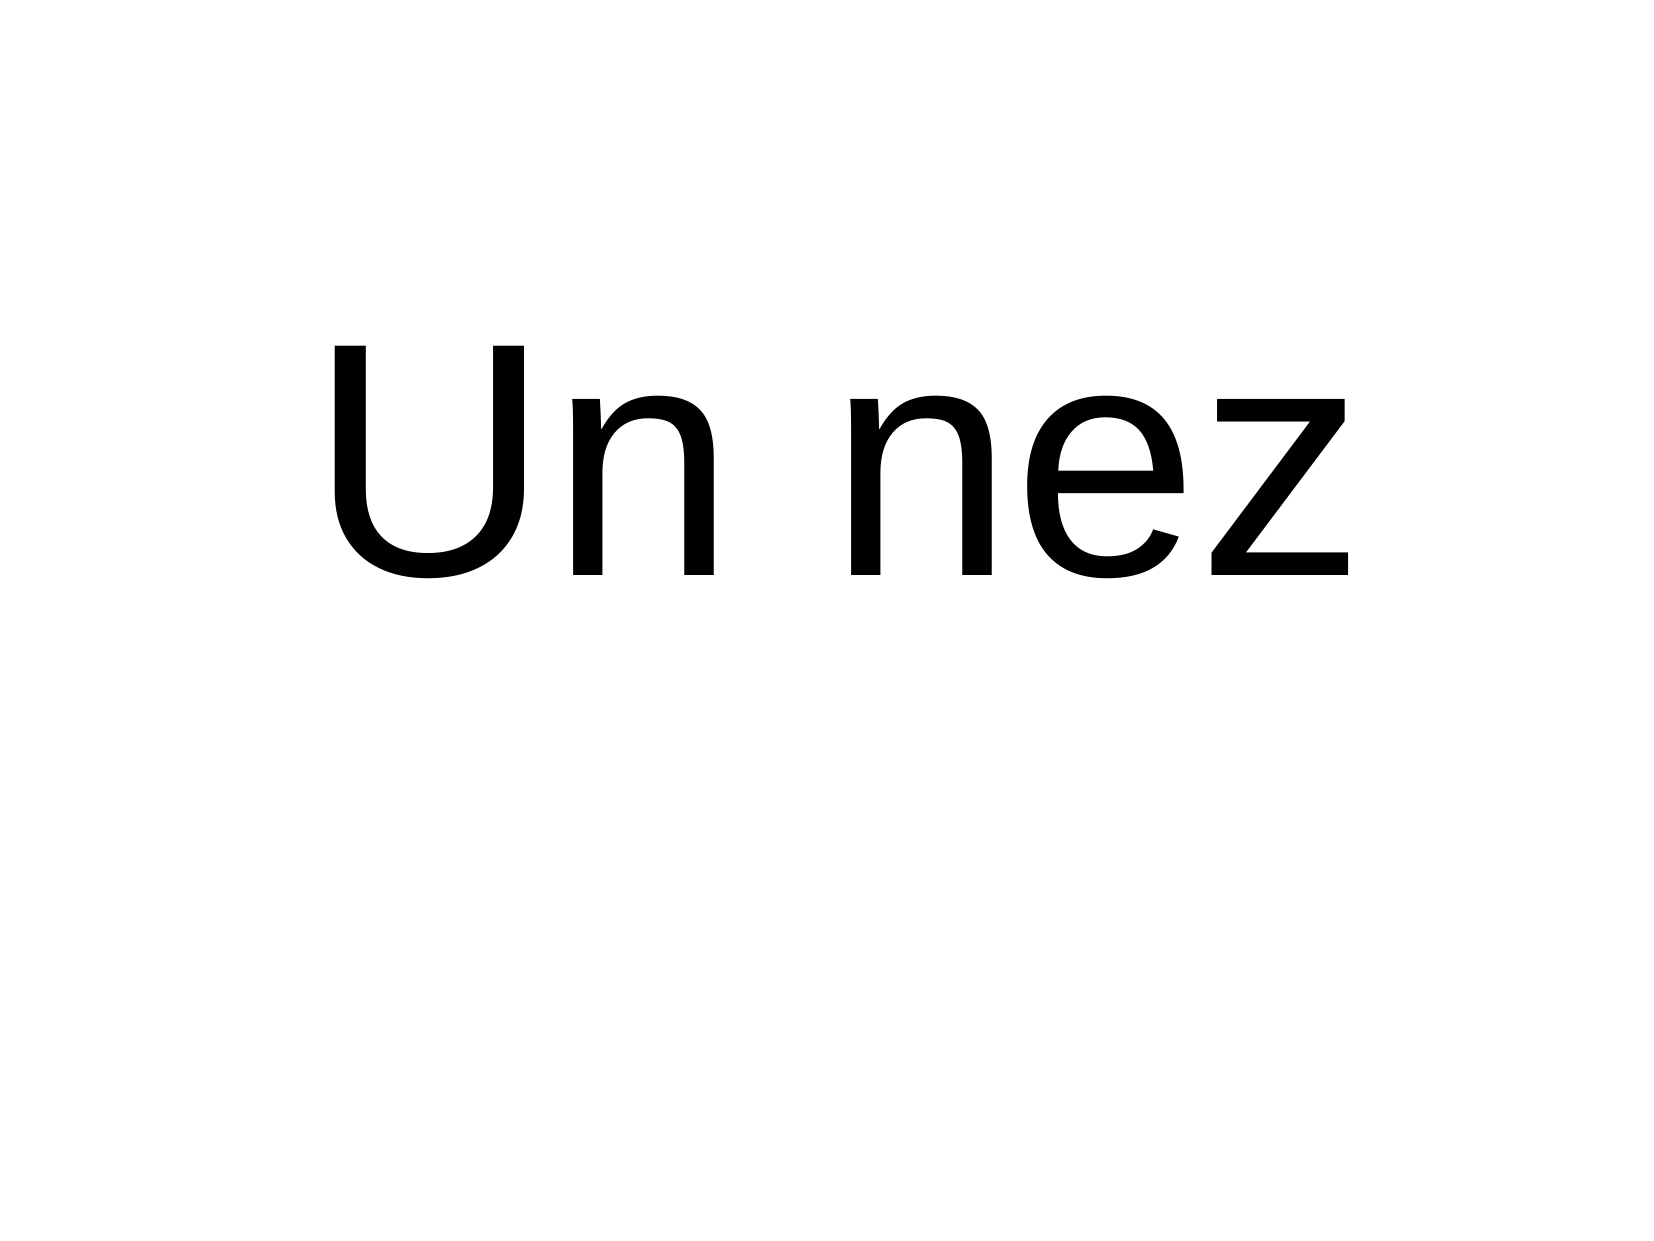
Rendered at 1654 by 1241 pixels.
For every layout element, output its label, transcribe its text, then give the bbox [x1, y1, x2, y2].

text_box Un nez [295, 265, 1447, 653]
